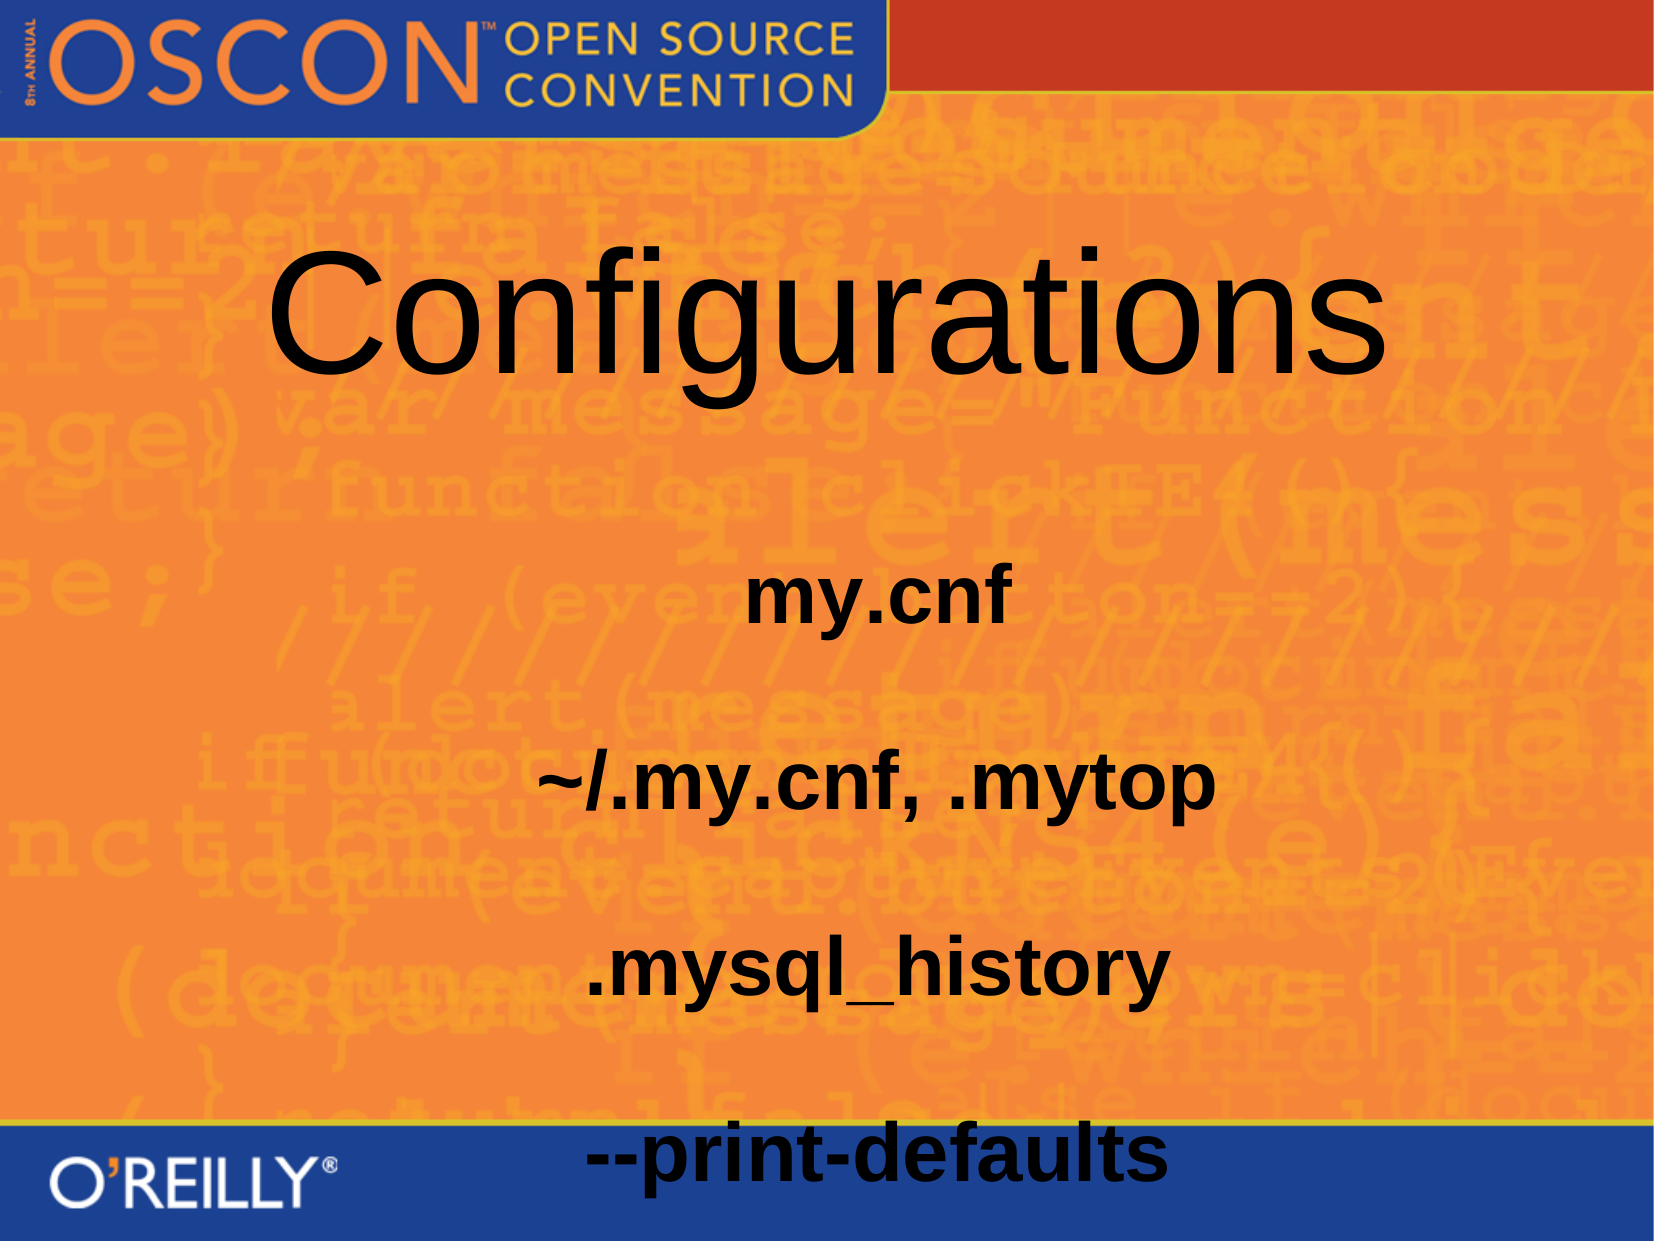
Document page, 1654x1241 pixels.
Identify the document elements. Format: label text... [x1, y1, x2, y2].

picture [0, 0, 1654, 1241]
list my.cnf ~/.my.cnf, .mytop .mysql_history --print-defaults [178, 547, 1570, 1241]
title Configurations [121, 200, 1534, 412]
